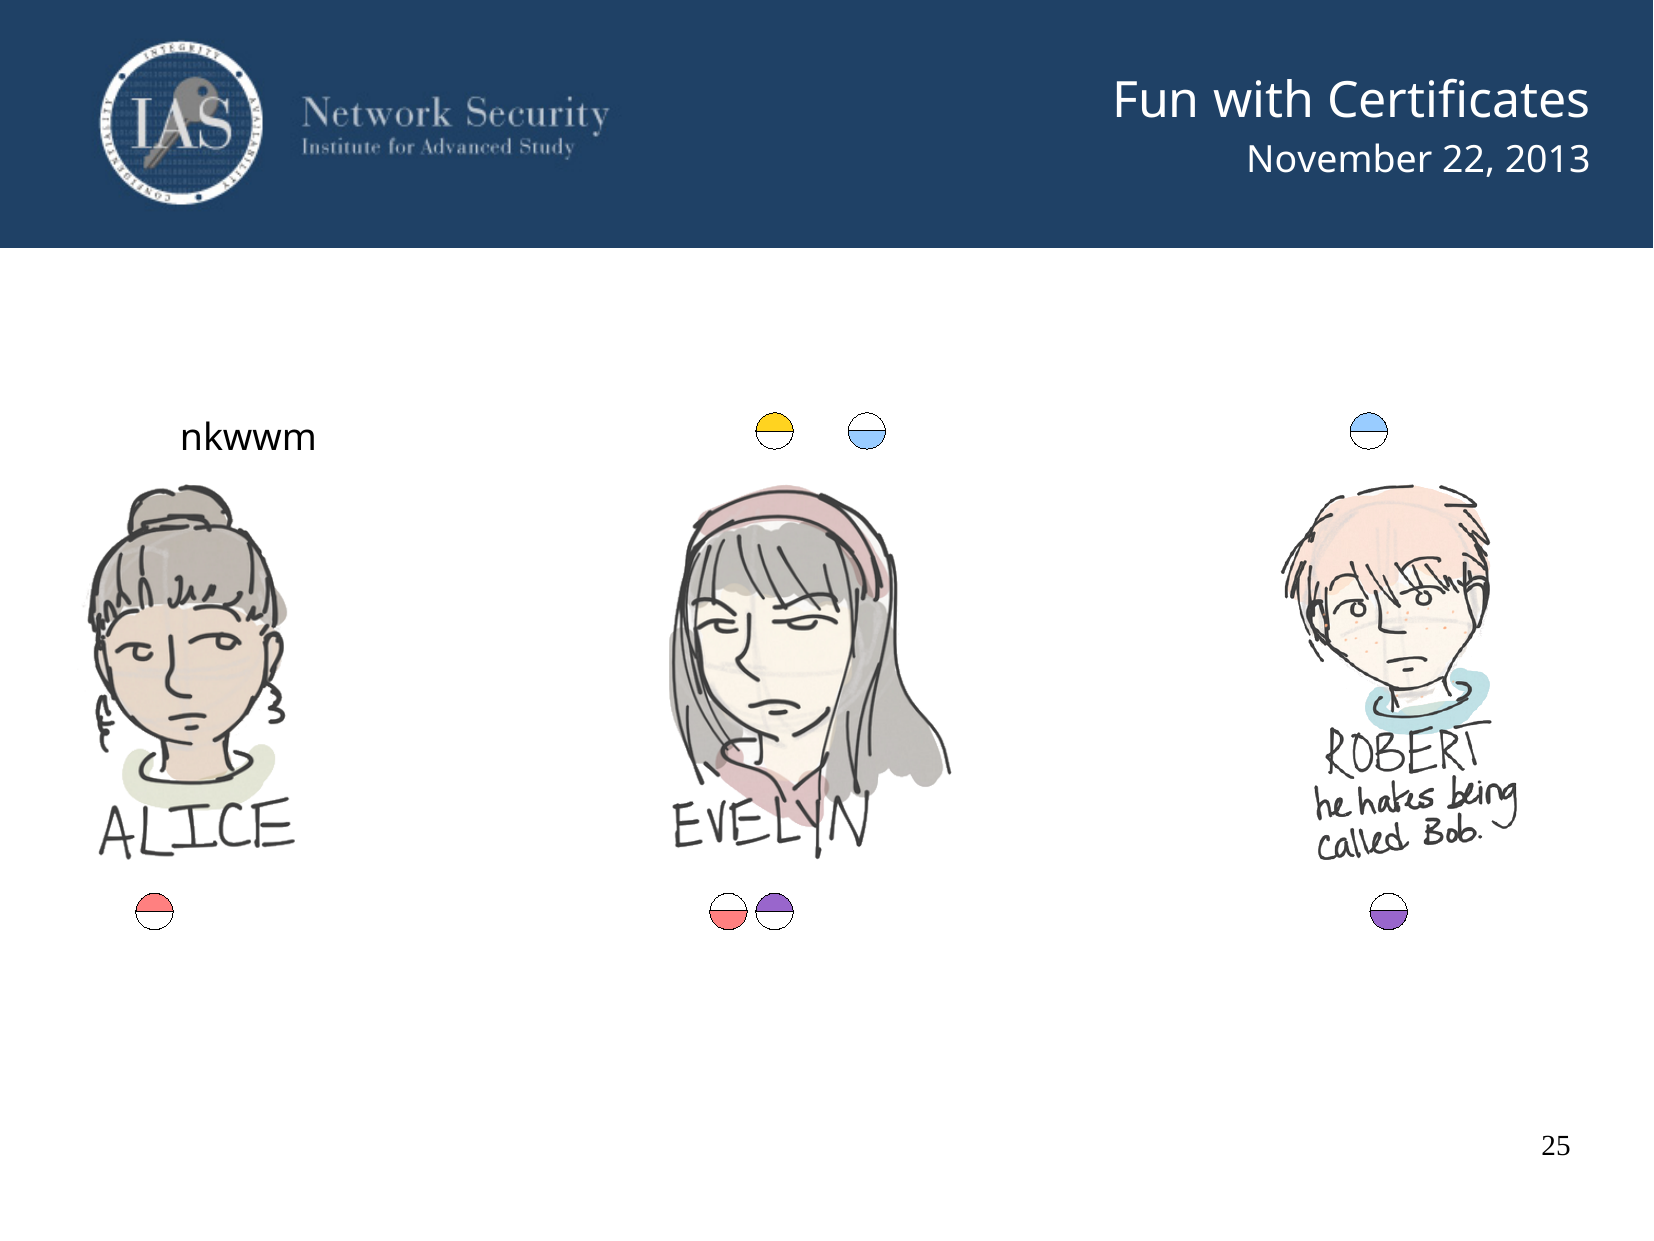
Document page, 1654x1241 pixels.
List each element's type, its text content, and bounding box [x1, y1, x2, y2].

picture [0, 0, 1653, 248]
text_box [755, 412, 794, 432]
text_box [755, 893, 794, 912]
text_box [1350, 412, 1388, 432]
text_box nkwwm [164, 402, 339, 462]
picture [75, 484, 295, 860]
text_box [135, 893, 174, 912]
text_box [709, 910, 748, 930]
picture [669, 484, 952, 860]
text_box [1370, 910, 1408, 930]
text_box [848, 430, 886, 450]
picture [1280, 484, 1517, 860]
